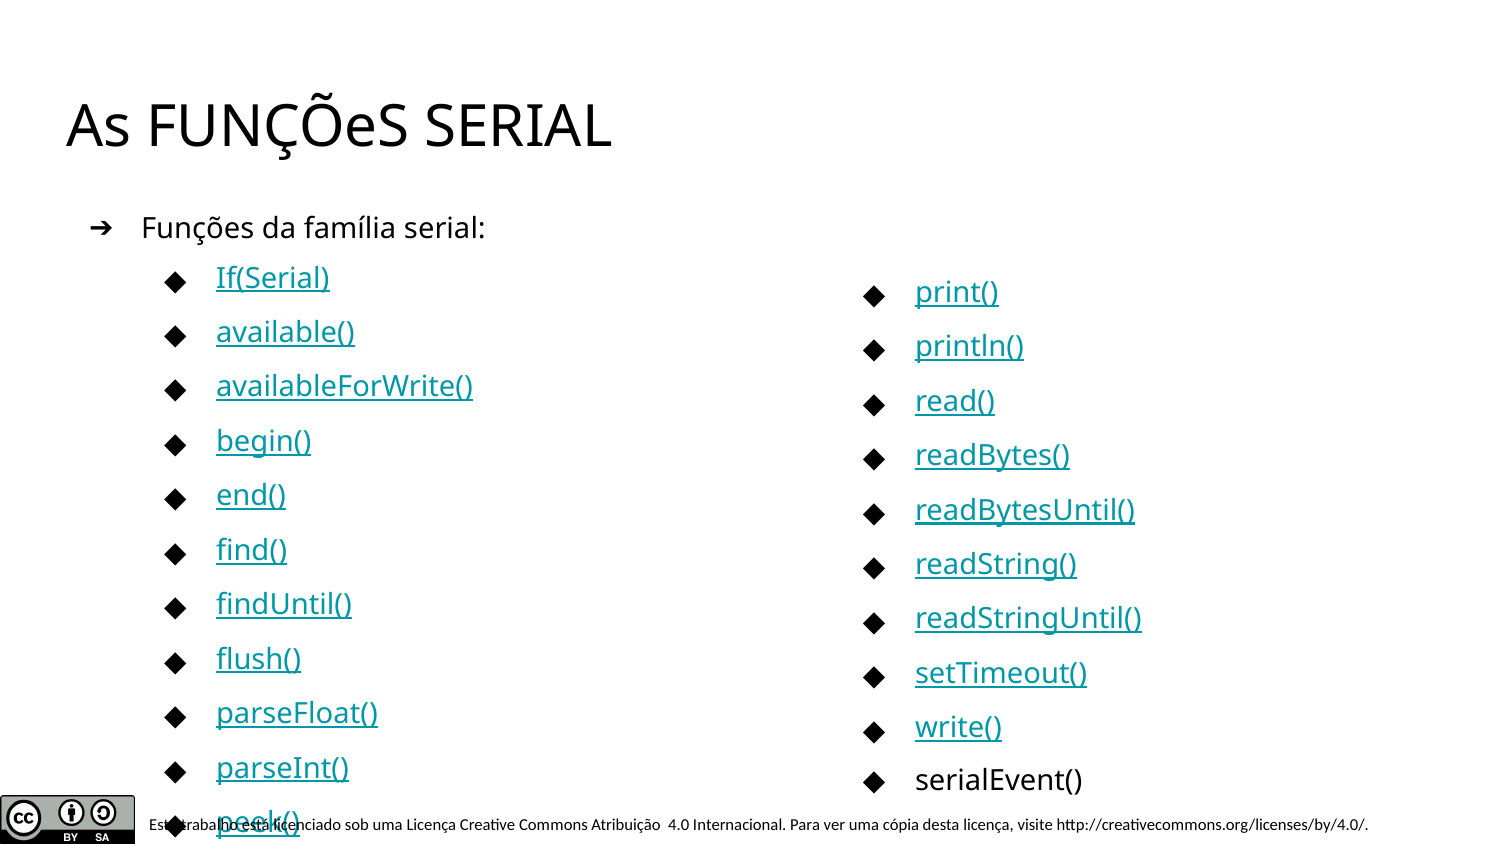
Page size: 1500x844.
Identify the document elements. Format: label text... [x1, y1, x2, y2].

list Funções da família serial: If(Serial) available() availableForWrite() begin() end() find() findUntil() flush() parseFloat() parseInt() peek() [51, 189, 750, 750]
list print() println() read() readBytes() readBytesUntil() readString() readStringUntil() setTimeout() write() serialEvent() [750, 189, 1449, 750]
text_box Este trabalho está licenciado sob uma Licença Creative Commons Atribuição 4.0 Internacional. Para ver uma cópia desta licença, visite http://creativecommons.org/licenses/by/4.0/. [134, 795, 1500, 844]
title As FUNÇÕeS SERIAL [51, 72, 1449, 167]
picture [0, 795, 134, 844]
